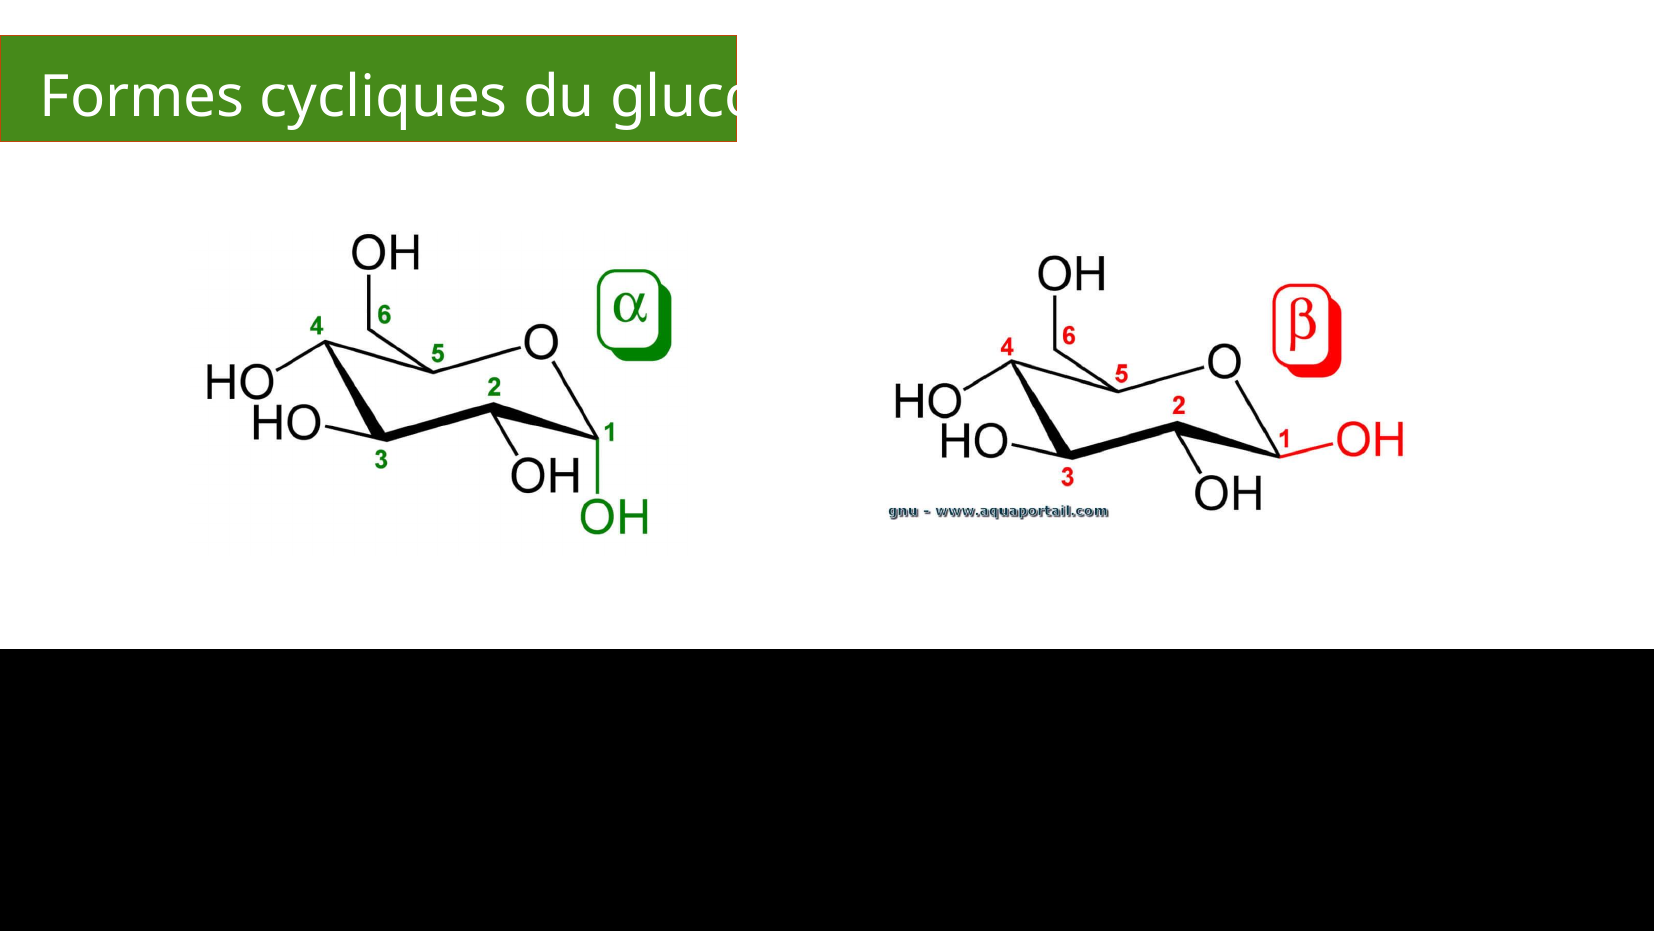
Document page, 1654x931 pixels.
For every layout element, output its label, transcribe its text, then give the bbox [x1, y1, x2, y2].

text_box [0, 649, 1654, 931]
text_box [0, 35, 737, 142]
picture [188, 231, 688, 556]
picture [885, 236, 1413, 520]
text_box Formes cycliques du glucose [24, 47, 737, 137]
